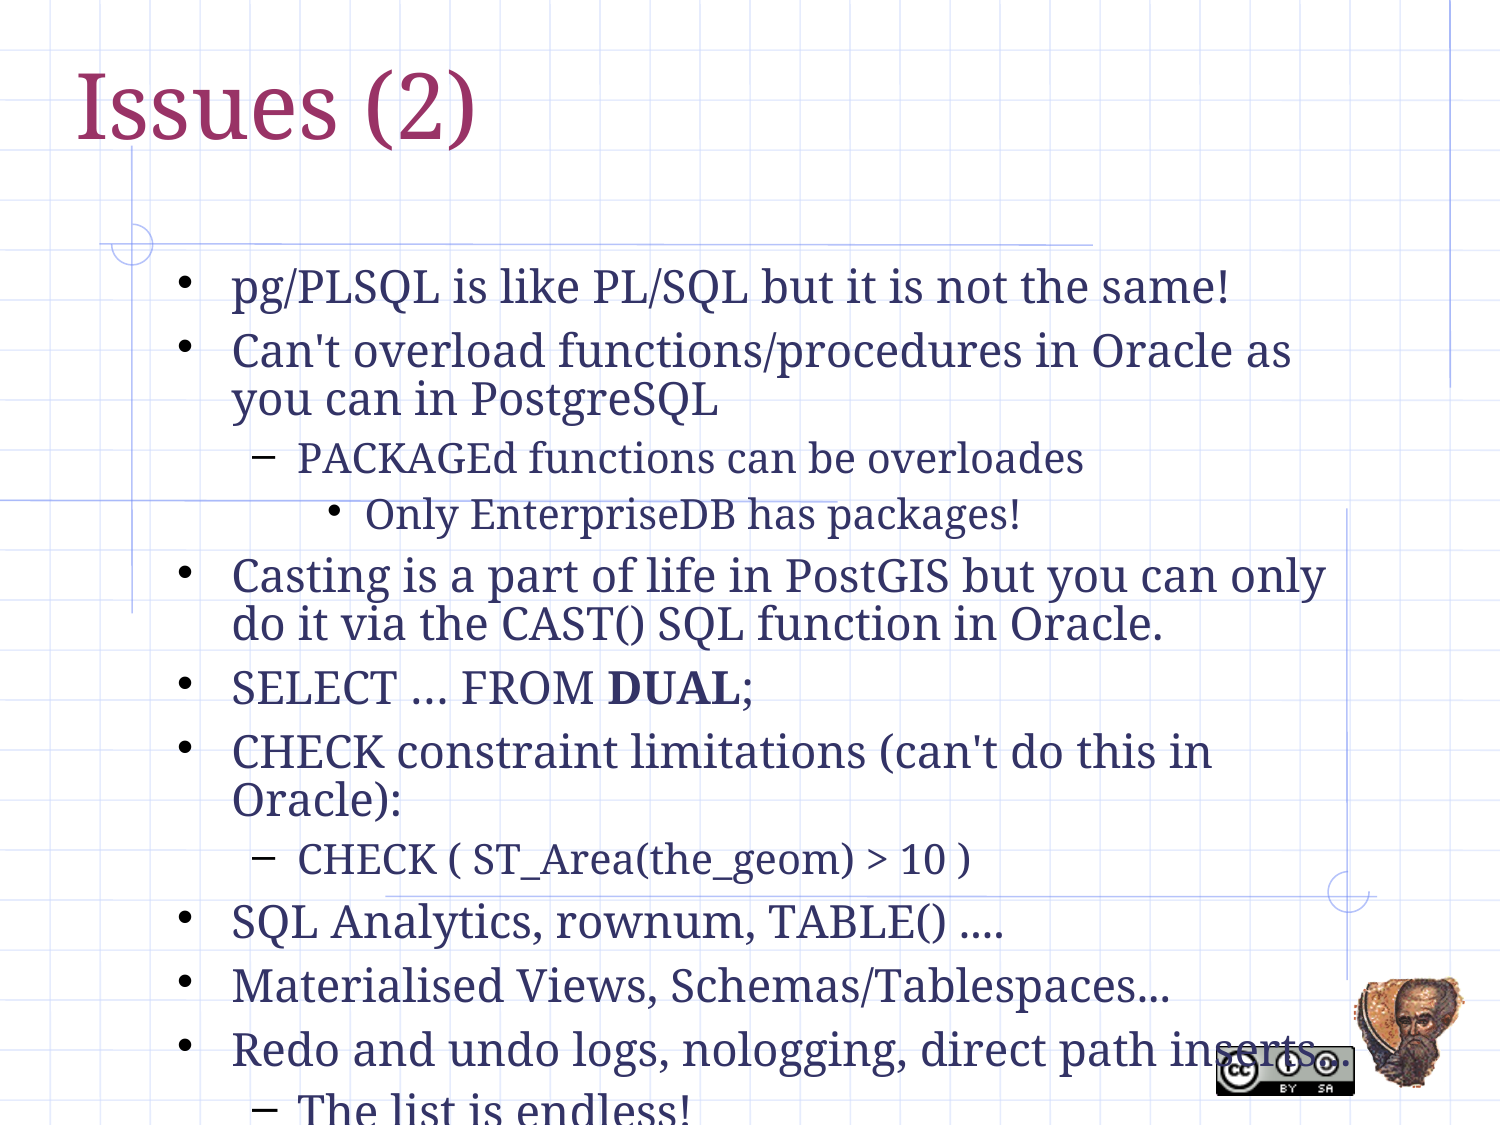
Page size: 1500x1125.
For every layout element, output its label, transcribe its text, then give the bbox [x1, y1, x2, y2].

picture [1367, 976, 1465, 1089]
title Issues (2) [74, 45, 1424, 177]
list pg/PLSQL is like PL/SQL but it is not the same! Can't overload functions/procedures in Oracle as you can in PostgreSQL PACKAGEd functions can be overloades Only EnterpriseDB has packages! Casting is a part of life in PostGIS but you can only do it via the CAST() SQL function in Oracle. SELECT … FROM DUAL; CHECK constraint limitations (can't do this in Oracle): CHECK ( ST_Area(the_geom) > 10 ) SQL Analytics, rownum, TABLE() .... Materialised Views, Schemas/Tablespaces... Redo and undo logs, nologging, direct path inserts... The list is endless! [177, 265, 1367, 1093]
